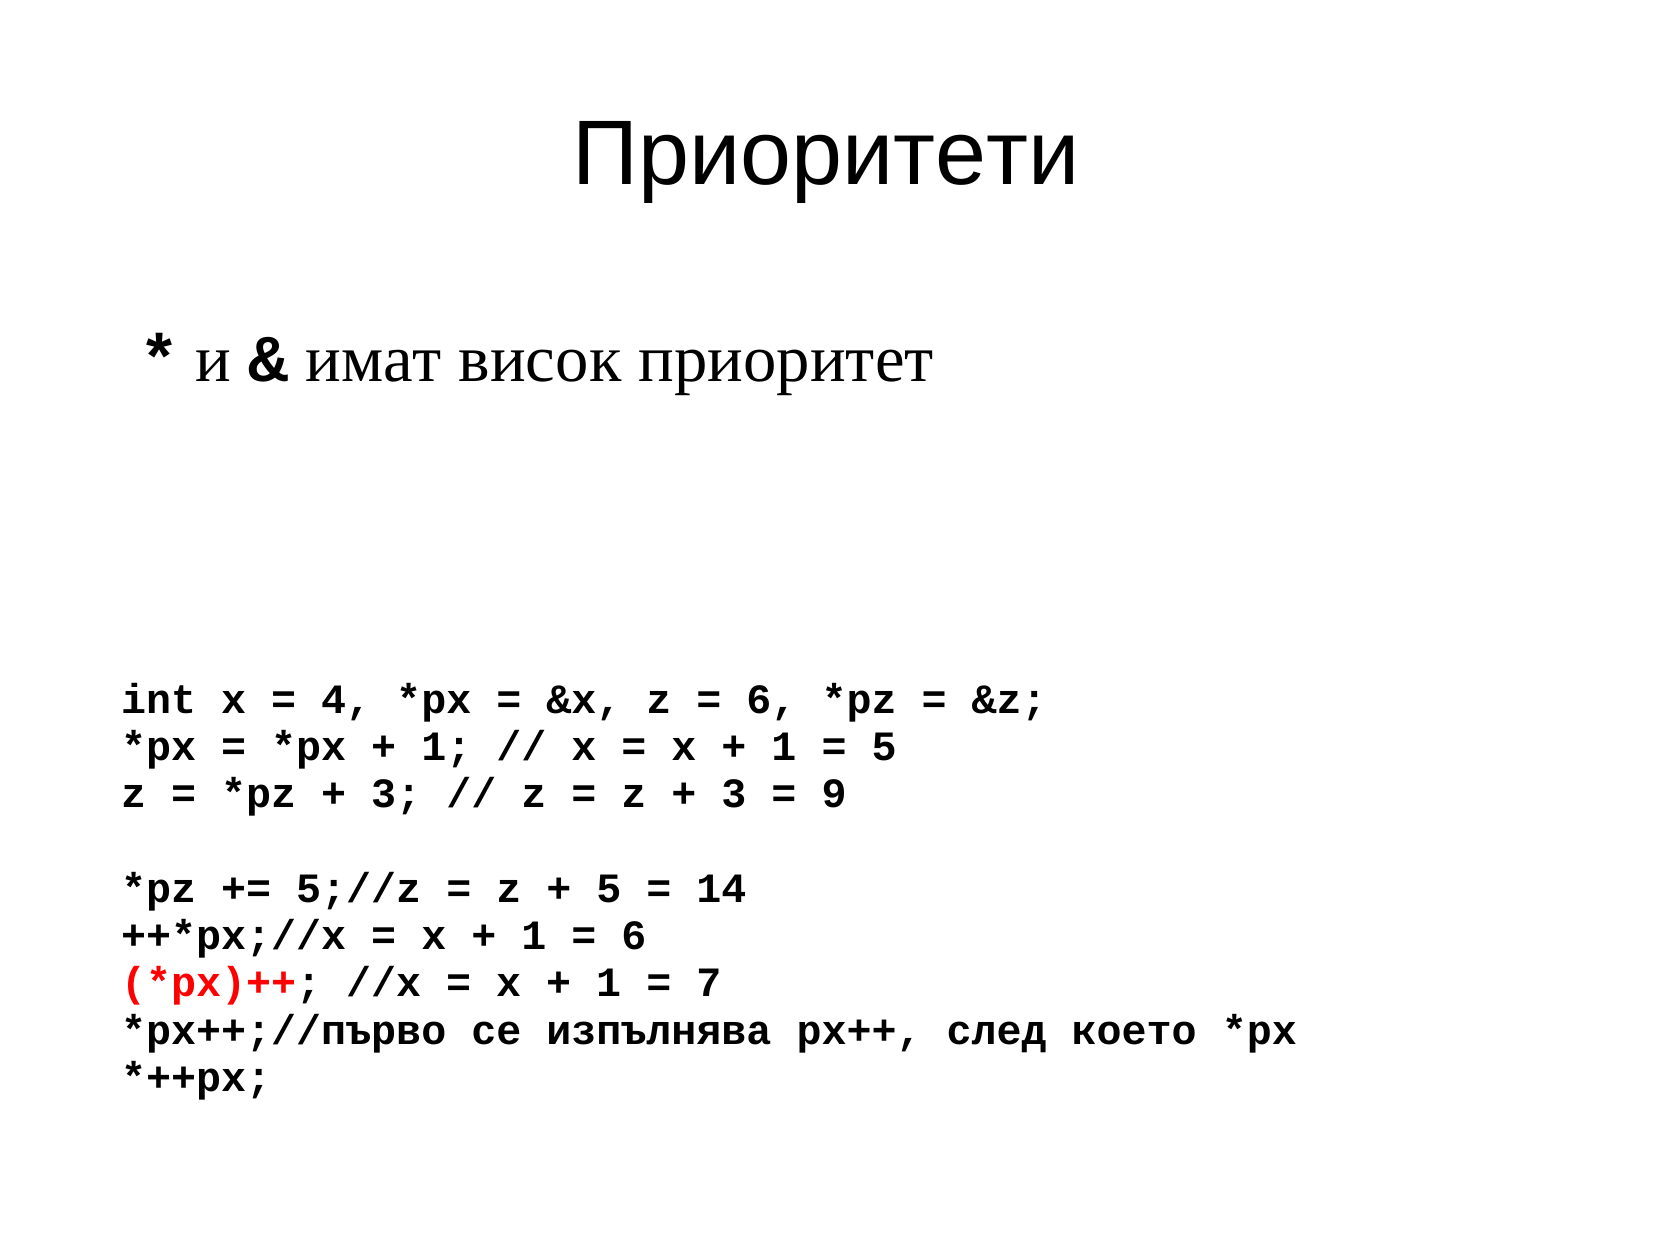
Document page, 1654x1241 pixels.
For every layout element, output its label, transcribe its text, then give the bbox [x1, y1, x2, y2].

text_box int x = 4, *px = &x, z = 6, *pz = &z; *px = *px + 1; // x = x + 1 = 5 z = *pz + 3; // z = z + 3 = 9 *pz += 5;//z = z + 5 = 14 ++*px;//x = x + 1 = 6 (*px)++; //x = x + 1 = 7 *px++;//първо се изпълнява px++, след което *px *++px; [106, 671, 1562, 1164]
list * и & имат висок приоритет [121, 322, 1561, 453]
title Приоритети [82, 49, 1571, 257]
